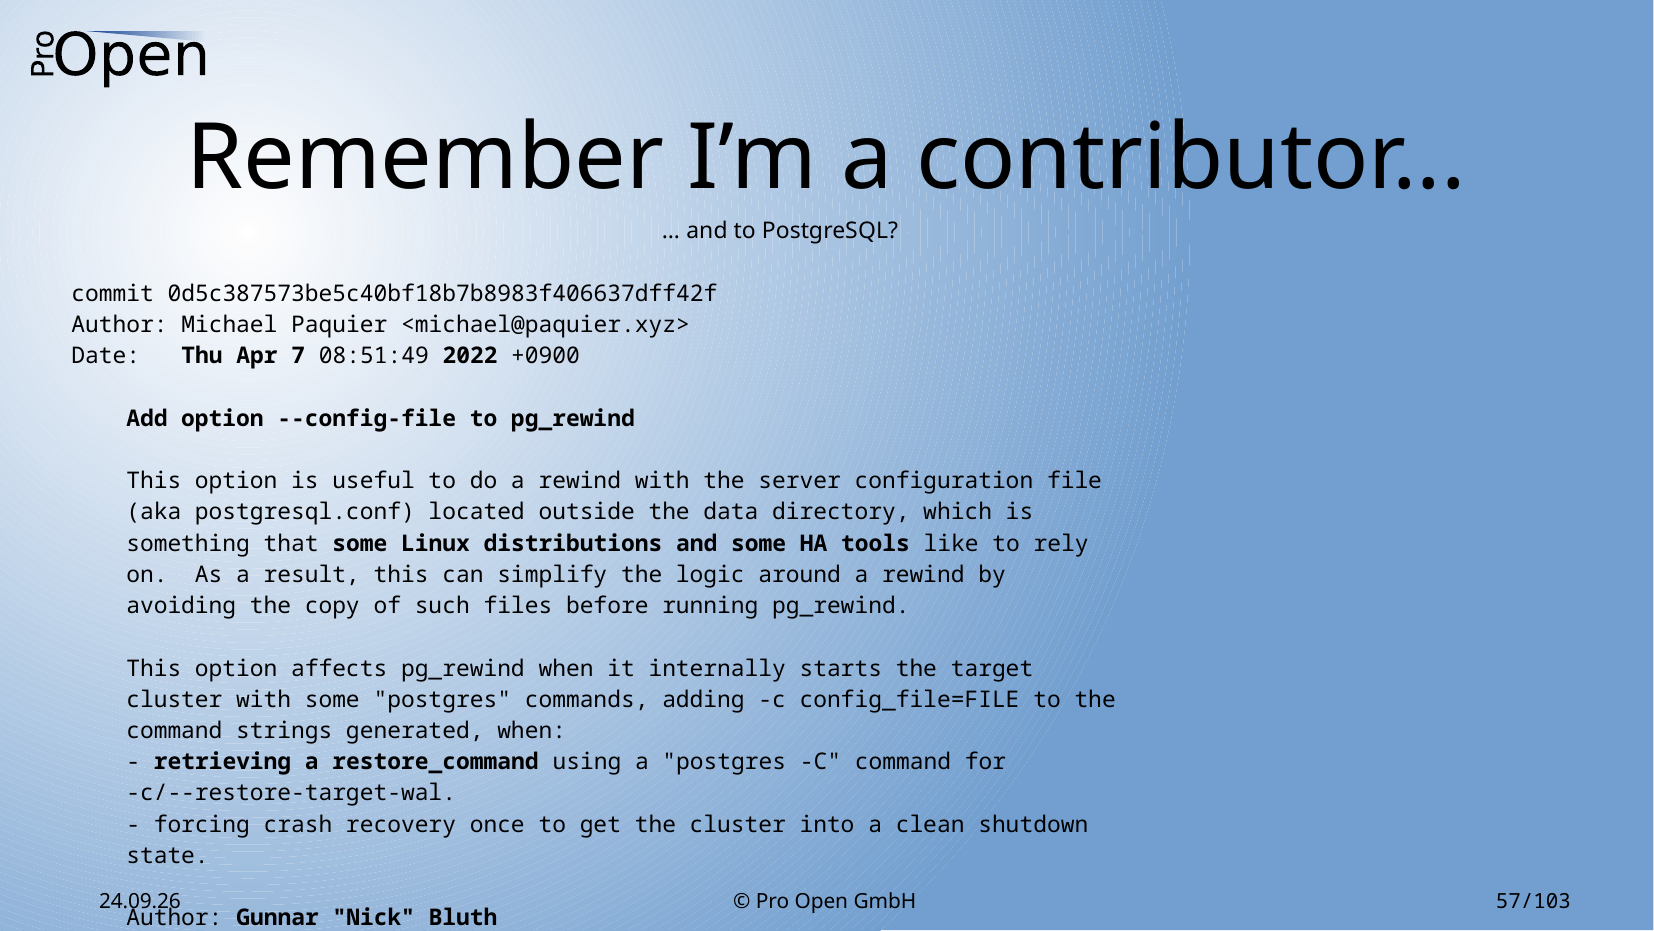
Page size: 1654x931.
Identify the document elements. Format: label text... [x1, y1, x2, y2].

title Remember I’m a contributor... [82, 88, 1571, 206]
text_box … and to PostgreSQL? commit 0d5c387573be5c40bf18b7b8983f406637dff42f Author: Michael Paquier <michael@paquier.xyz> Date: Thu Apr 7 08:51:49 2022 +0900 Add option --config-file to pg_rewind This option is useful to do a rewind with the server configuration file (aka postgresql.conf) located outside the data directory, which is something that some Linux distributions and some HA tools like to rely on. As a result, this can simplify the logic around a rewind by avoiding the copy of such files before running pg_rewind. This option affects pg_rewind when it internally starts the target cluster with some "postgres" commands, adding -c config_file=FILE to the command strings generated, when: - retrieving a restore_command using a "postgres -C" command for -c/--restore-target-wal. - forcing crash recovery once to get the cluster into a clean shutdown state. Author: Gunnar "Nick" Bluth Reviewed-by: Michael Banck, Alexander Kukushkin, Michael Paquier, Alexander Alekseev Discussion: https://postgr.es/m/7c59265d-ac50-b0aa-ca1e-65e8bd27642a@pro-open.de [56, 206, 1595, 886]
